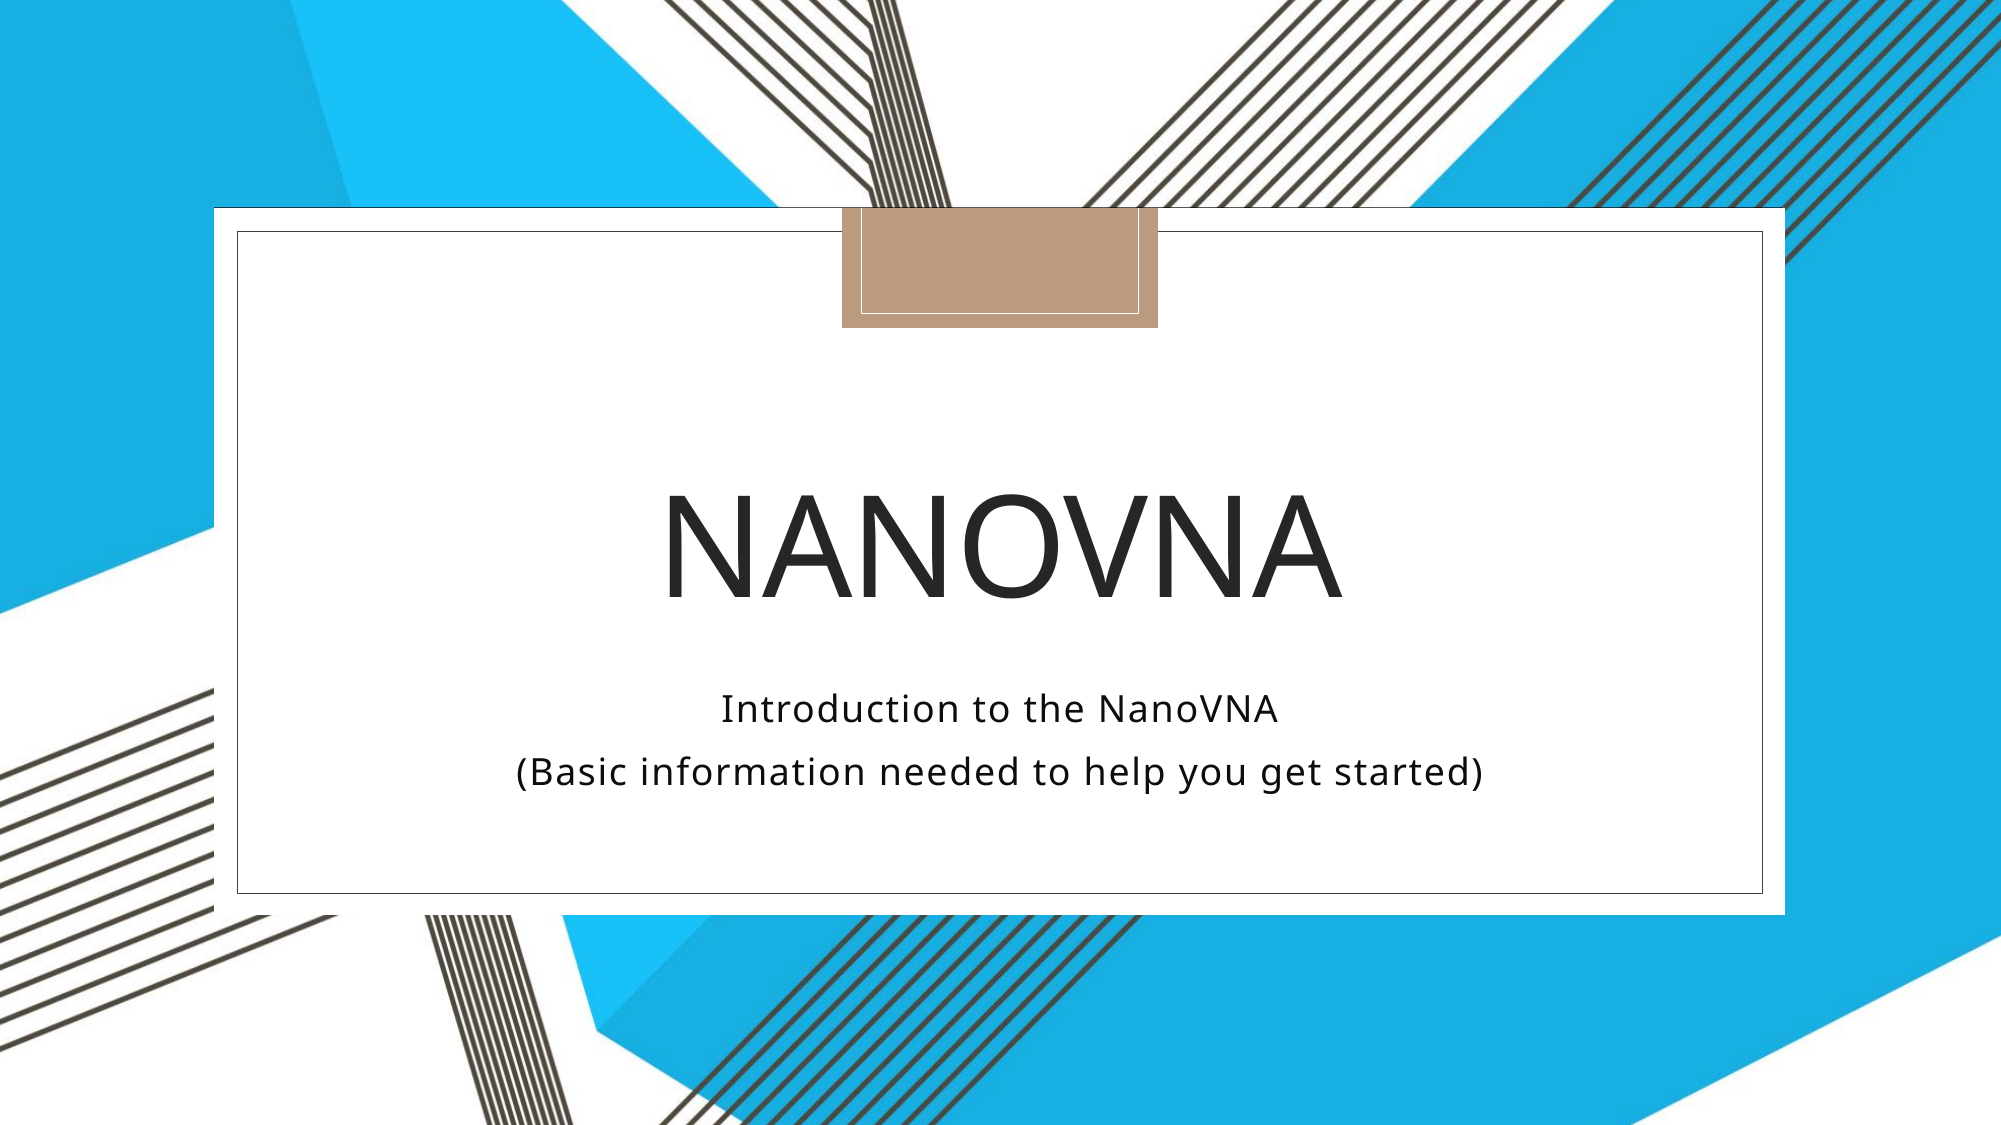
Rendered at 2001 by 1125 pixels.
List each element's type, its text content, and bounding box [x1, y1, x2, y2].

picture [0, 0, 2000, 1125]
text_box [214, 208, 1785, 915]
text_box [862, 208, 1138, 313]
title NanoVNA [290, 343, 1710, 673]
subtitle Introduction to the NanoVNA (Basic information needed to help you get started) [290, 673, 1711, 844]
